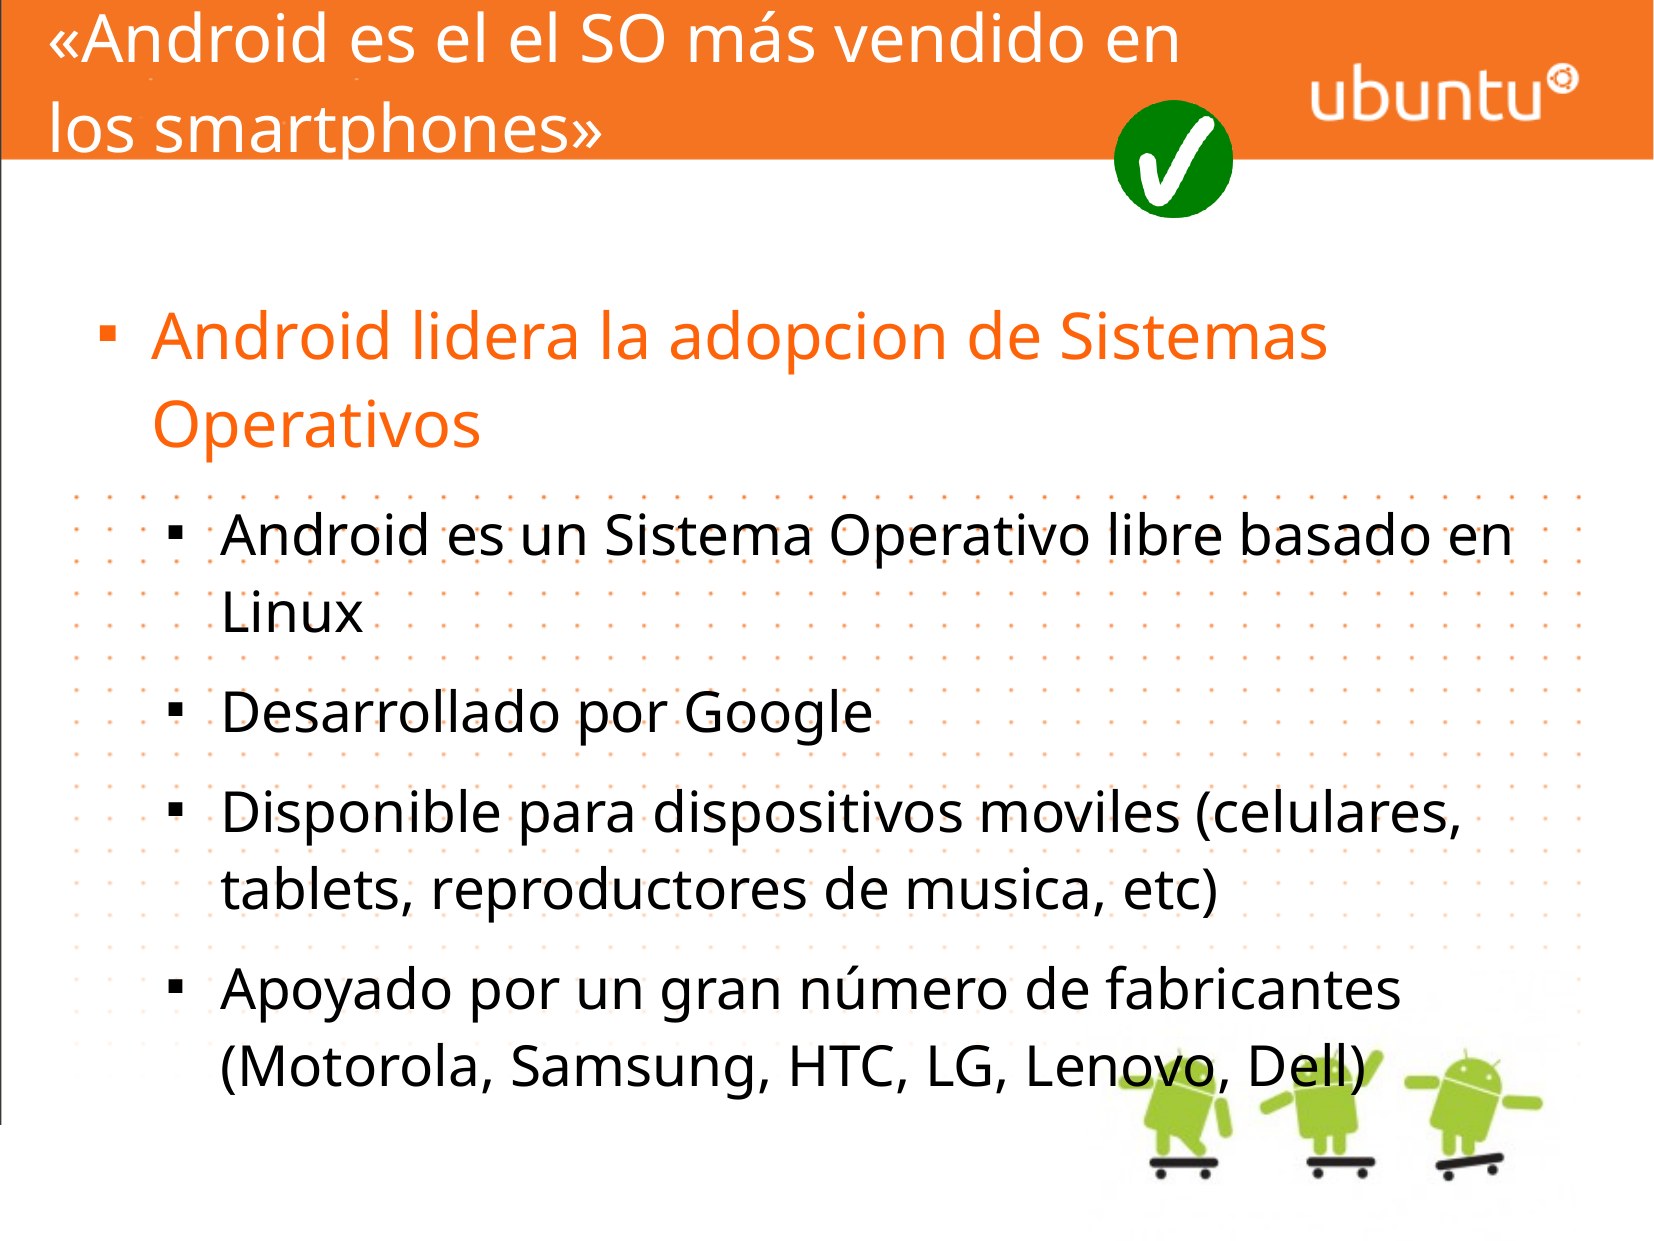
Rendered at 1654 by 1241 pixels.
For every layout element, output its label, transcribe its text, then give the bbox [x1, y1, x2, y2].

title «Android es el el SO más vendido en los smartphones» [47, 6, 1276, 157]
picture [0, 0, 1654, 1241]
list Android lidera la adopcion de Sistemas Operativos Android es un Sistema Operativo libre basado en Linux Desarrollado por Google Disponible para dispositivos moviles (celulares, tablets, reproductores de musica, etc) Apoyado por un gran número de fabricantes (Motorola, Samsung, HTC, LG, Lenovo, Dell) [82, 290, 1571, 1109]
